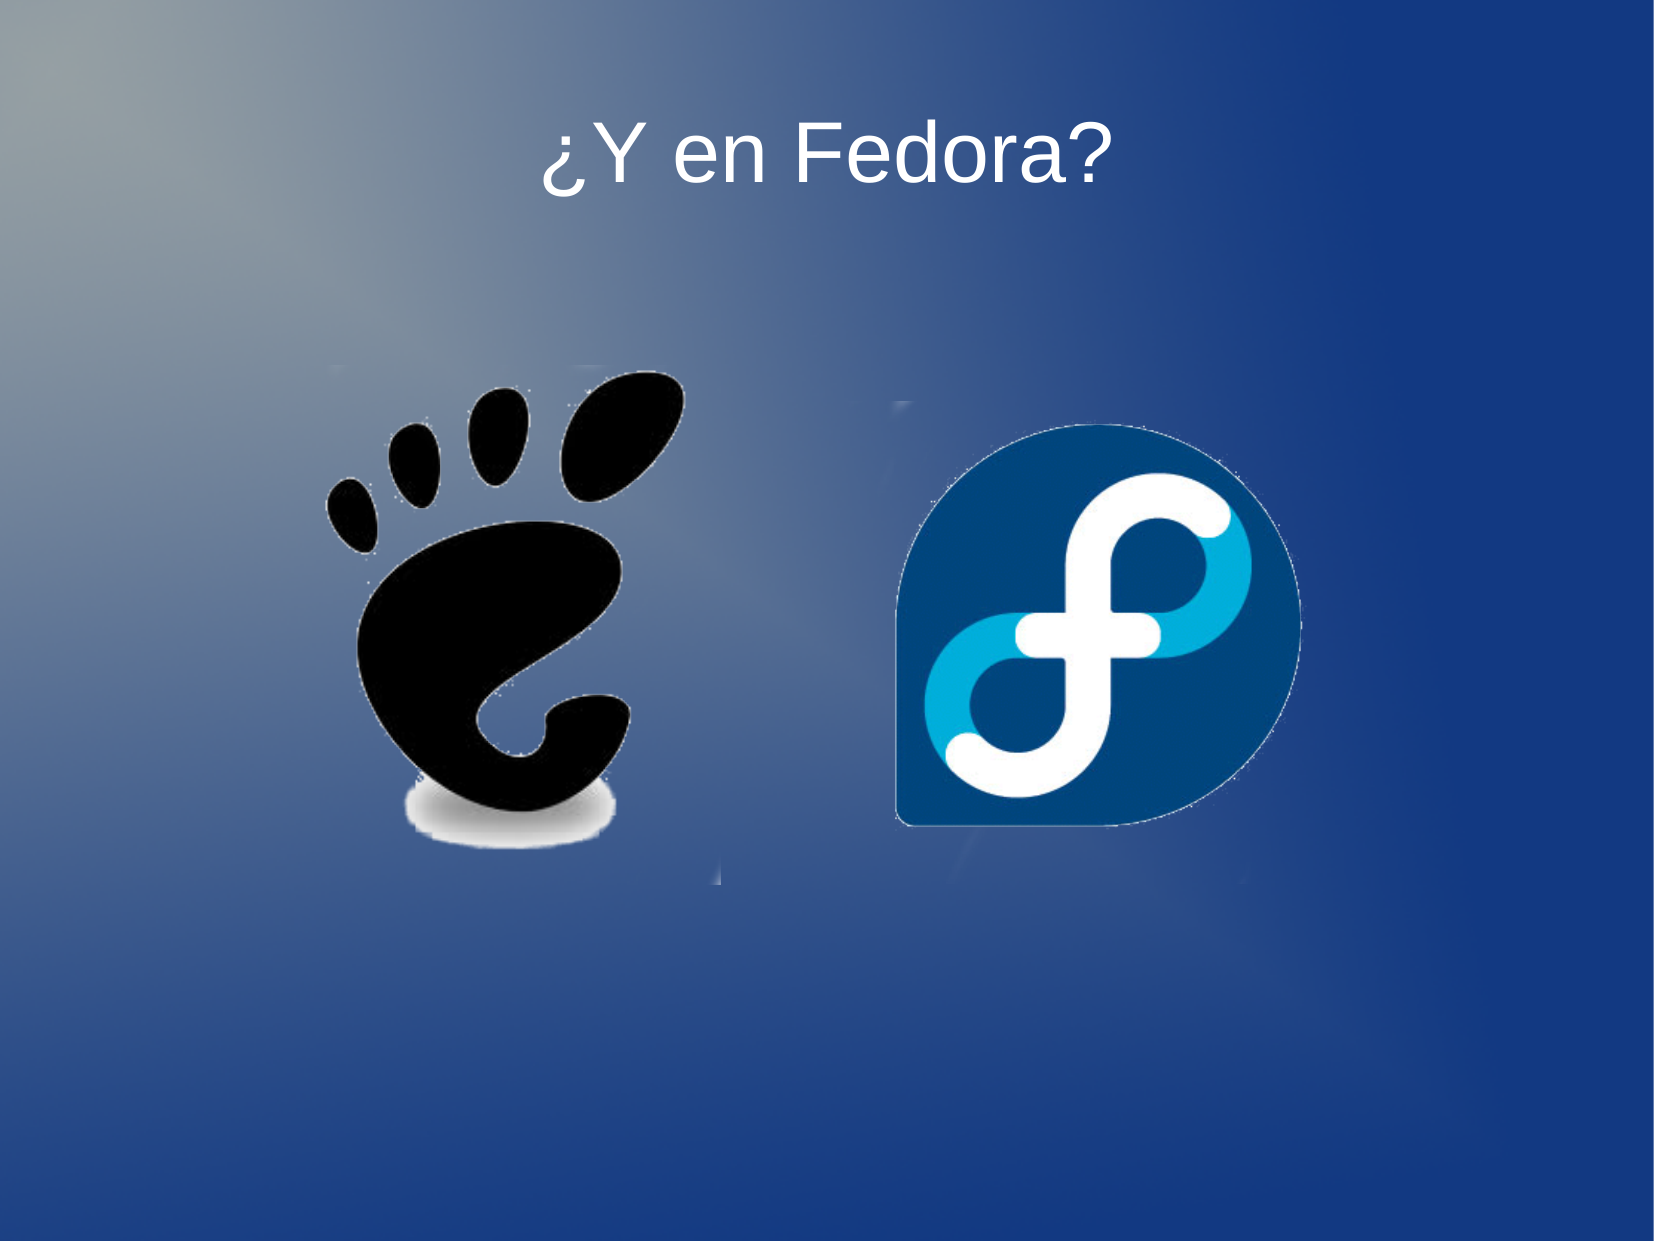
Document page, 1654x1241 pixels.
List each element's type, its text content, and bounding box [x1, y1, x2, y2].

title ¿Y en Fedora? [82, 49, 1571, 257]
picture [0, 0, 1654, 1241]
